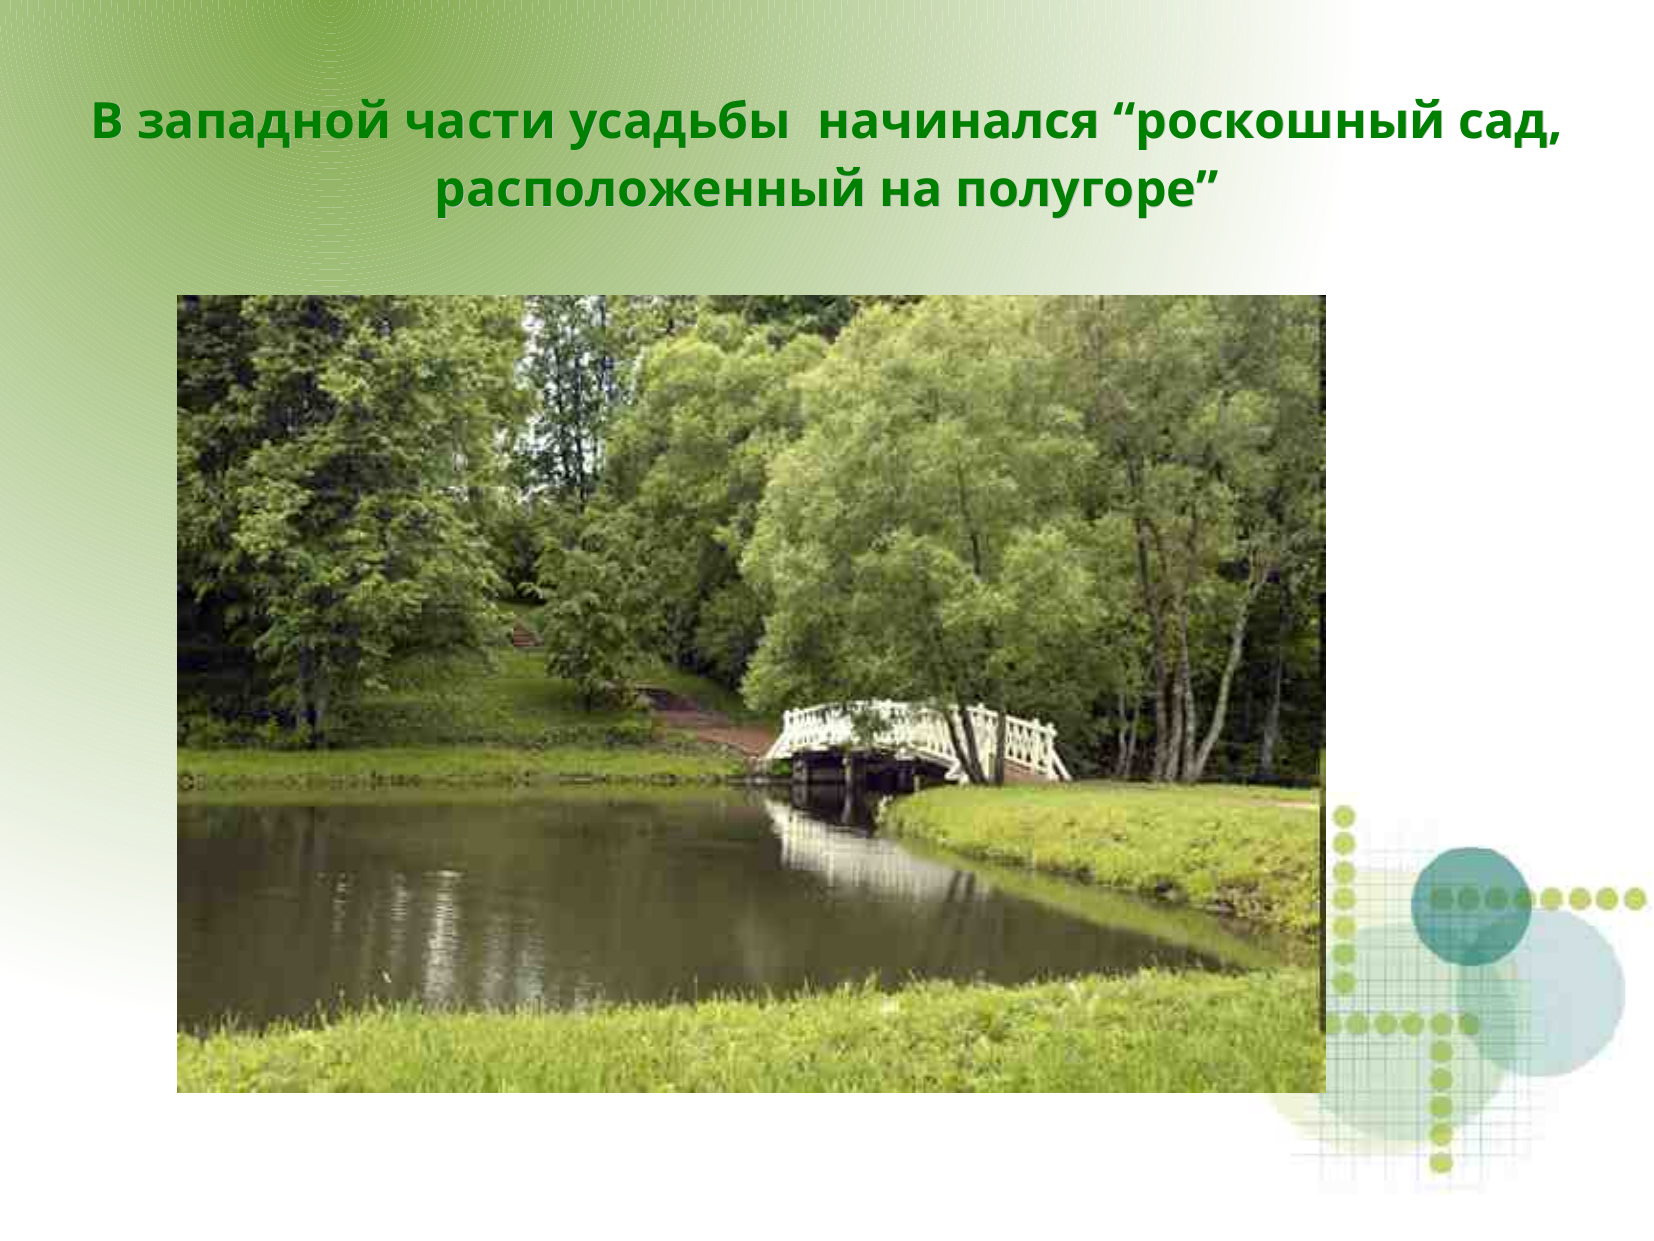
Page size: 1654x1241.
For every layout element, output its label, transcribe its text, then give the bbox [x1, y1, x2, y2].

picture [177, 295, 1654, 1211]
title В западной части усадьбы начинался “роскошный сад, расположенный на полугоре” [82, 56, 1571, 250]
